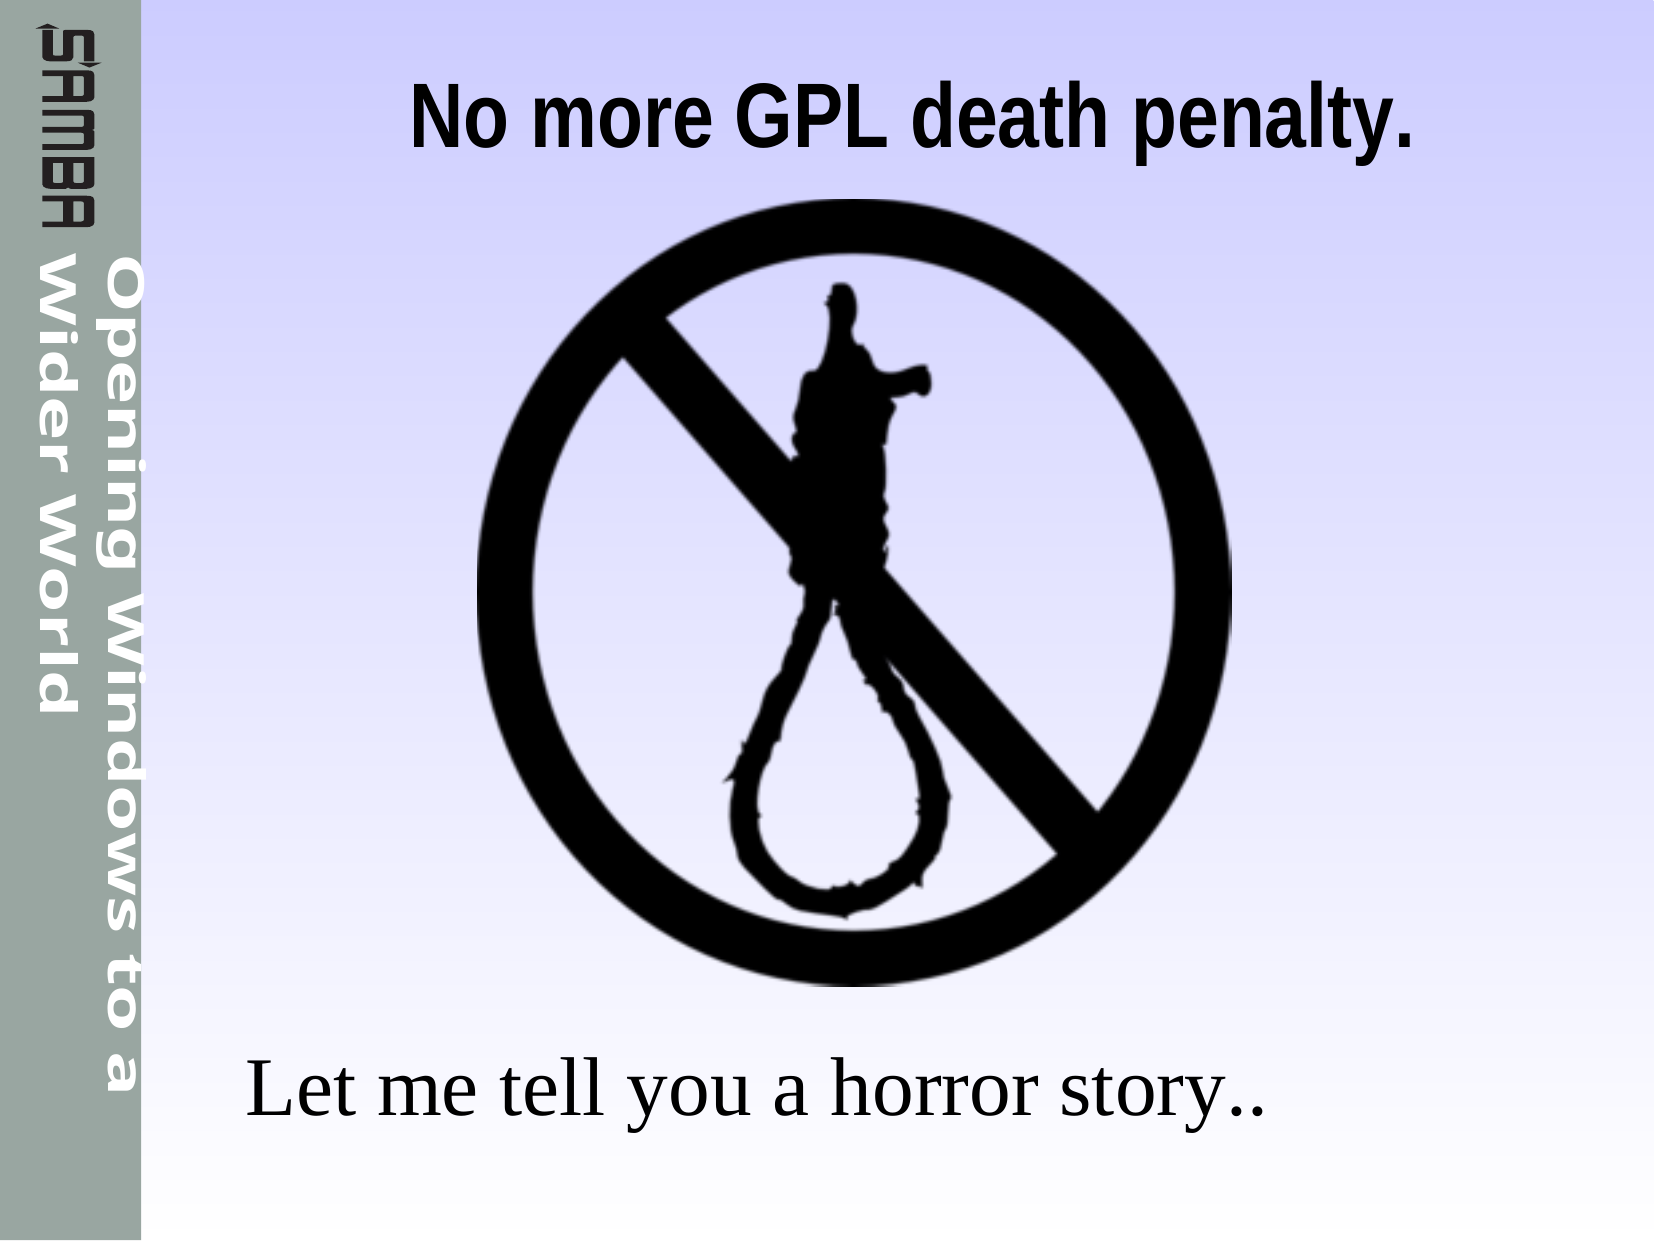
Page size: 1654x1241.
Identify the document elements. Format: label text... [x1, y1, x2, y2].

title No more GPL death penalty. [206, 27, 1620, 308]
text_box Let me tell you a horror story.. [245, 1041, 1300, 1169]
picture [477, 199, 1232, 987]
